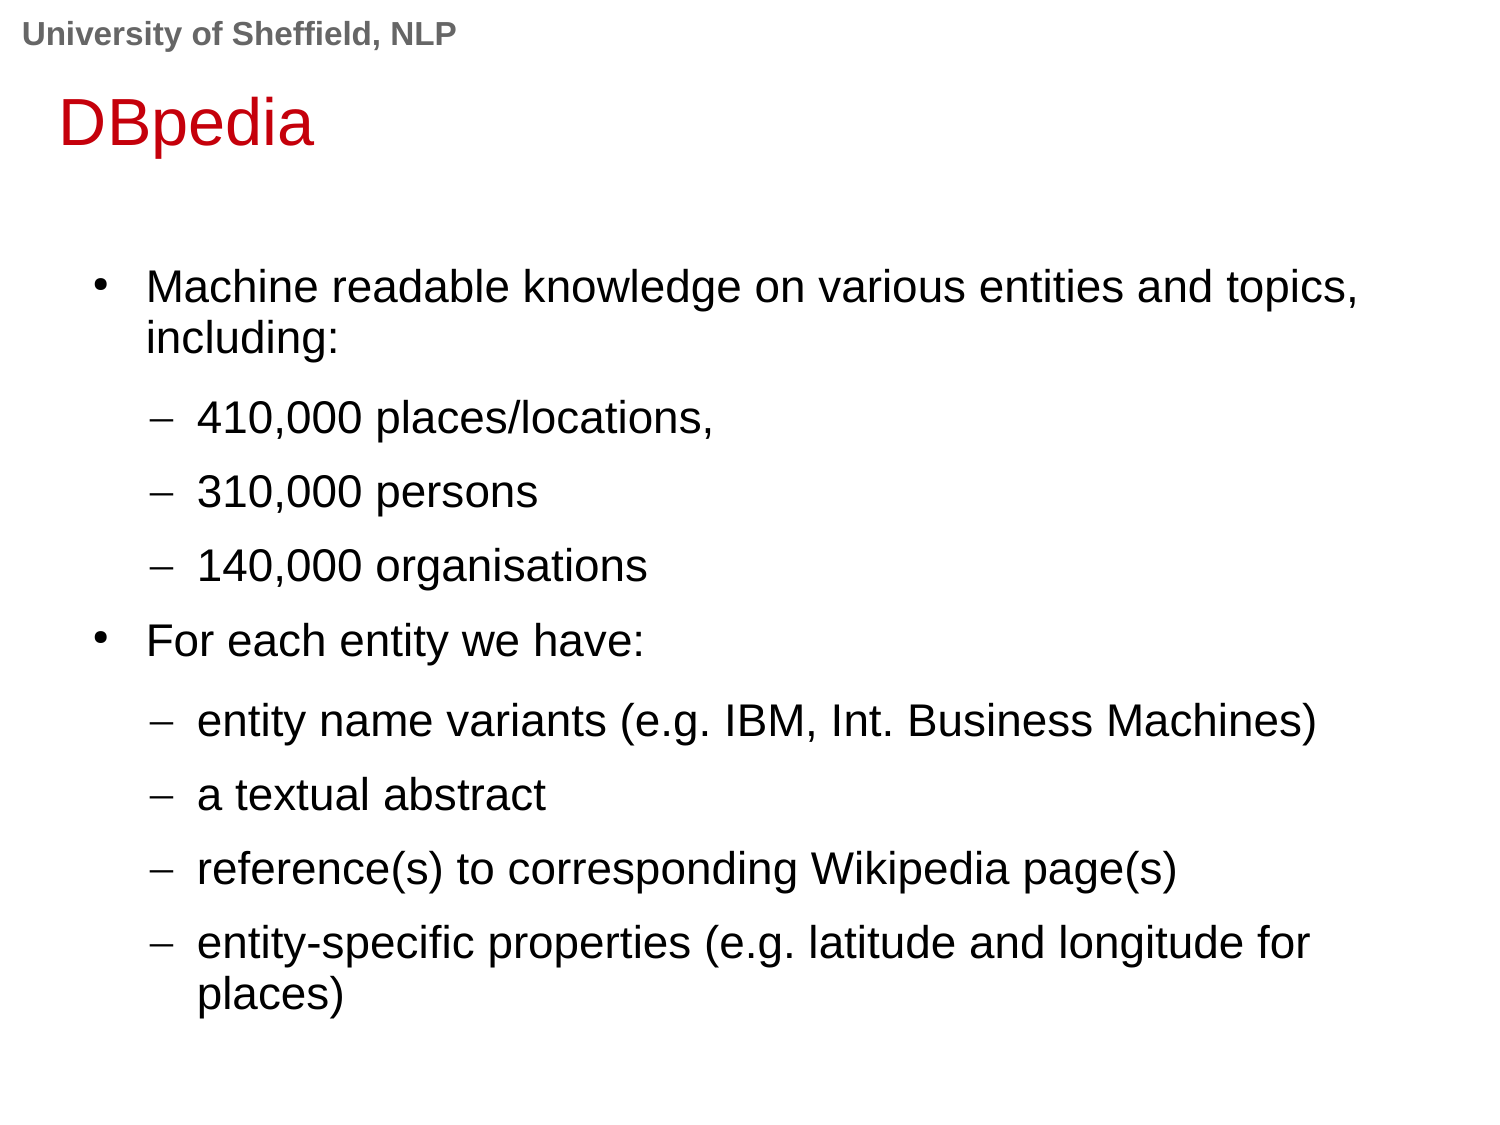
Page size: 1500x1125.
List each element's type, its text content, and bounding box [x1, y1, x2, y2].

list Machine readable knowledge on various entities and topics, including: 410,000 places/locations, 310,000 persons 140,000 organisations For each entity we have: entity name variants (e.g. IBM, Int. Business Machines) a textual abstract reference(s) to corresponding Wikipedia page(s) entity-specific properties (e.g. latitude and longitude for places) [74, 262, 1465, 1043]
title DBpedia [59, 59, 1279, 180]
